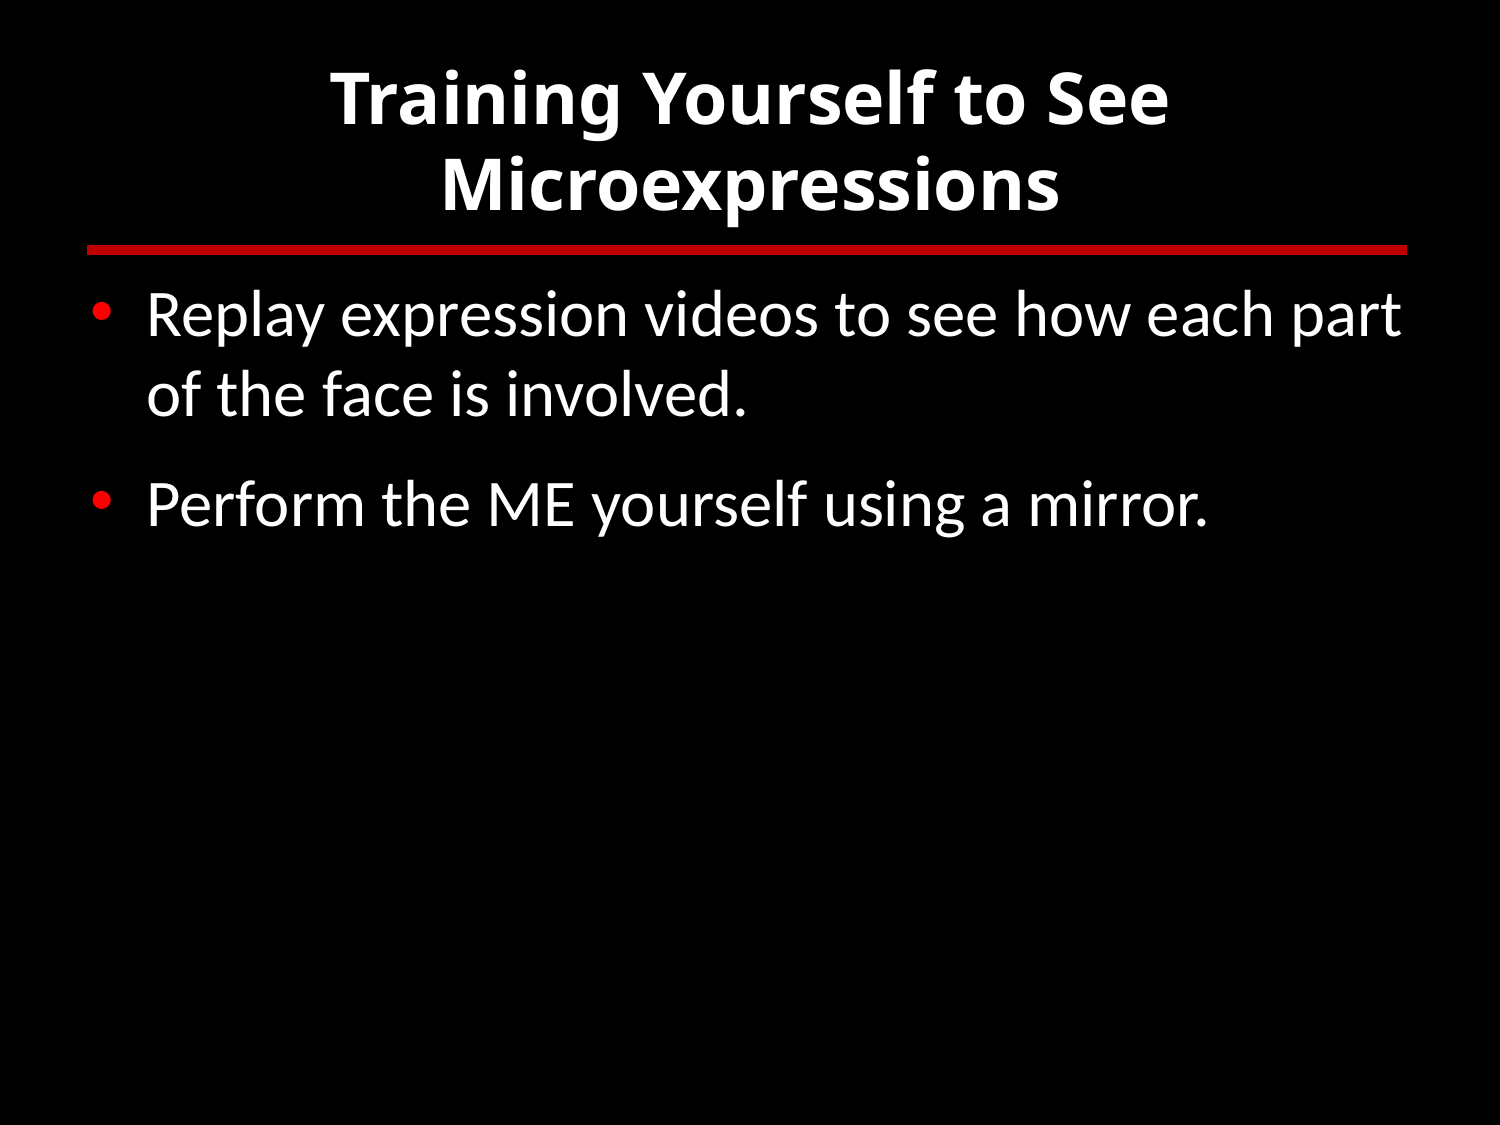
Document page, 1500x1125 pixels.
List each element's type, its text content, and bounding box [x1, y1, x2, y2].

title Training Yourself to See Microexpressions [75, 45, 1425, 233]
list Replay expression videos to see how each part of the face is involved. Perform the ME yourself using a mirror. [75, 262, 1425, 1005]
